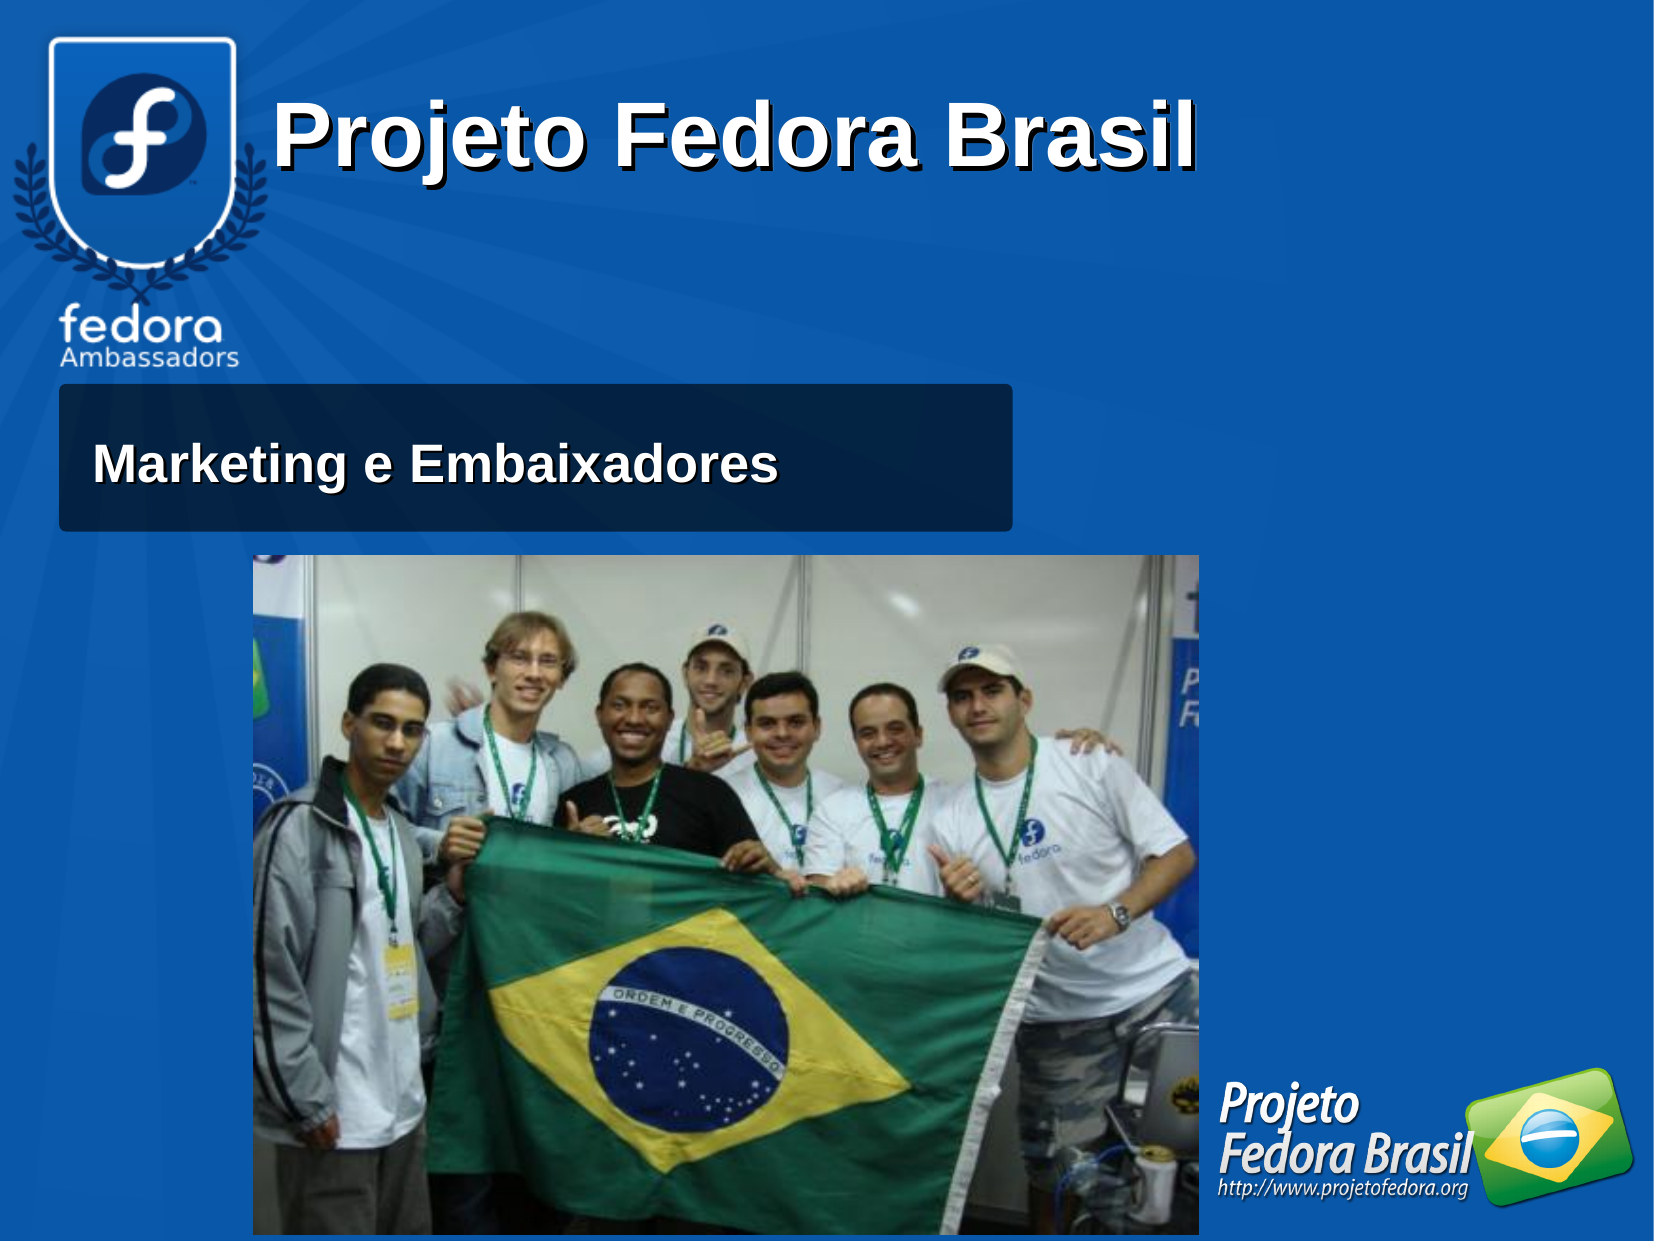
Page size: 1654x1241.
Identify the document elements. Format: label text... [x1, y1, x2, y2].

picture [253, 555, 1199, 1235]
list Marketing e Embaixadores [75, 433, 1201, 1241]
text_box [59, 383, 1013, 532]
title Projeto Fedora Brasil [271, 39, 1654, 232]
picture [0, 0, 1654, 1241]
